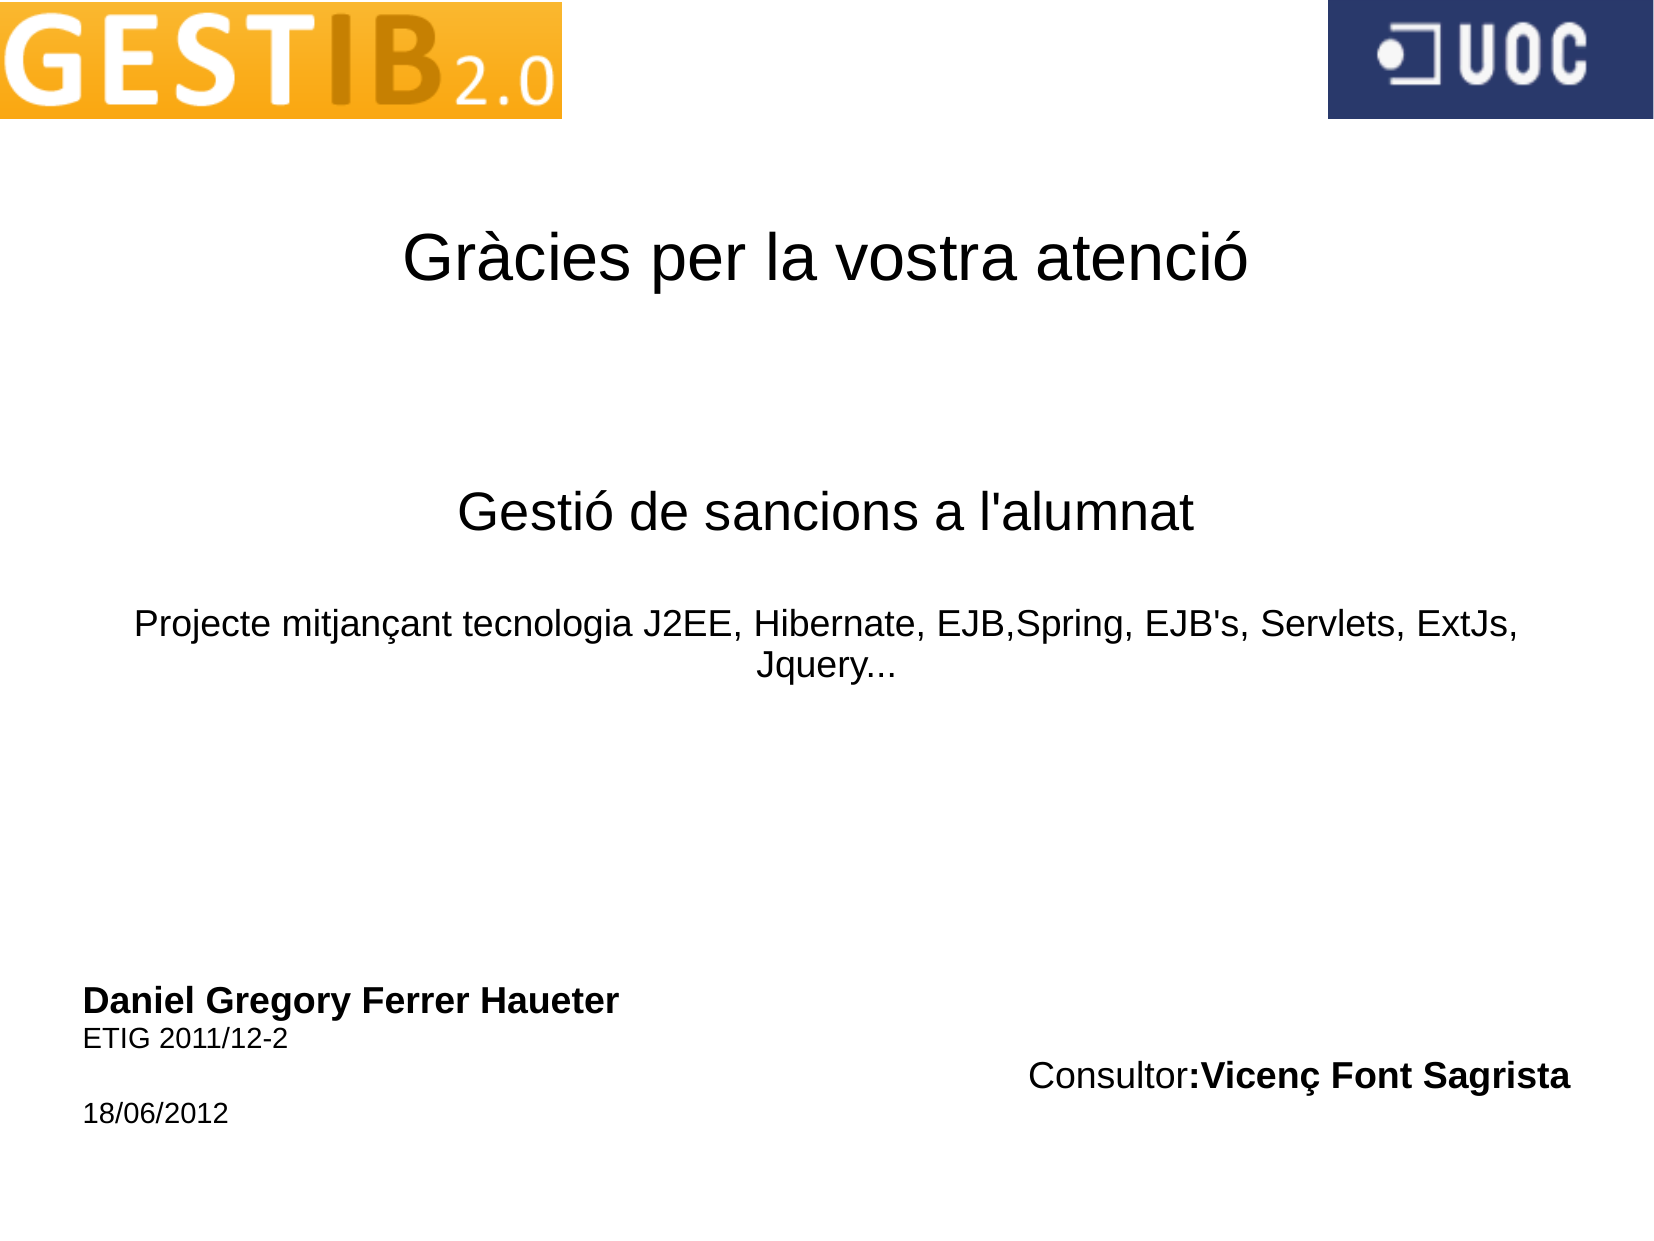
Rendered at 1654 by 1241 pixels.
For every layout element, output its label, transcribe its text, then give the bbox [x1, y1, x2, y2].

picture [0, 2, 562, 119]
picture [1328, 0, 1654, 119]
subtitle Gràcies per la vostra atenció Gestió de sancions a l'alumnat Projecte mitjançant tecnologia J2EE, Hibernate, EJB,Spring, EJB's, Servlets, ExtJs, Jquery... Daniel Gregory Ferrer Haueter ETIG 2011/12-2 Consultor:Vicenç Font Sagrista 18/06/2012 [82, 50, 1571, 1206]
